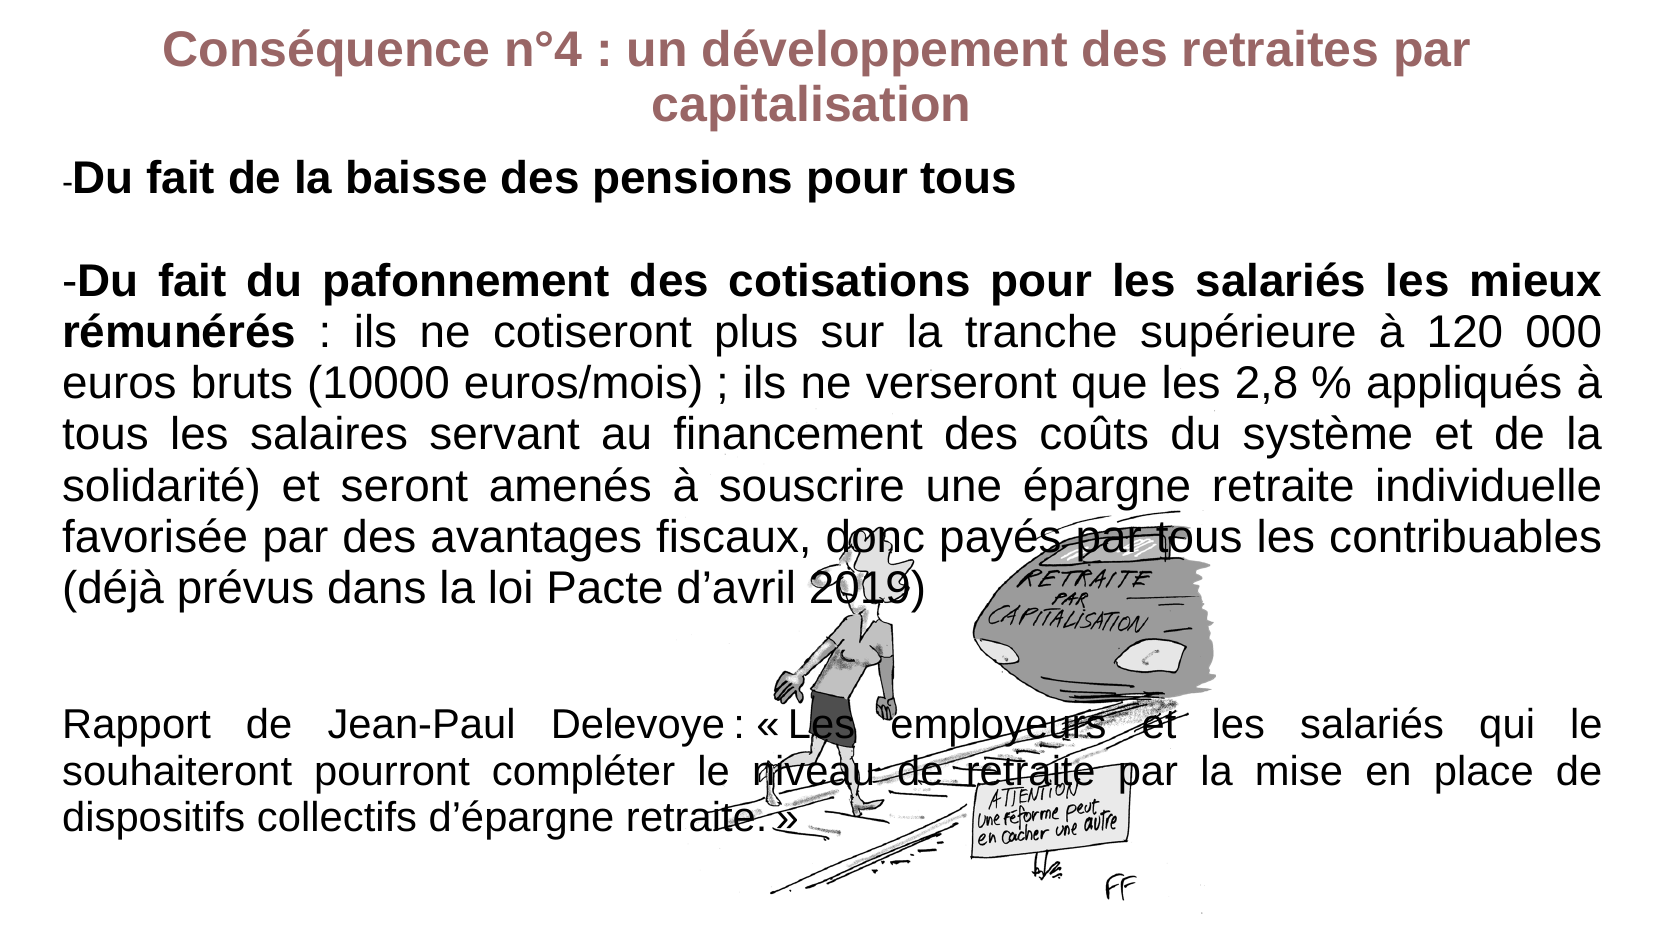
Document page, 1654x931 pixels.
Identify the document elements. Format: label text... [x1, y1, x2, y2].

title Conséquence n°4 : un développement des retraites par capitalisation [0, 20, 1636, 133]
text_box -Du fait de la baisse des pensions pour tous -Du fait du pafonnement des cotisations pour les salariés les mieux rémunérés : ils ne cotiseront plus sur la tranche supérieure à 120 000 euros bruts (10000 euros/mois) ; ils ne verseront que les 2,8 % appliqués à tous les salaires servant au financement des coûts du système et de la solidarité) et seront amenés à souscrire une épargne retraite individuelle favorisée par des avantages fiscaux, donc payés par tous les contribuables (déjà prévus dans la loi Pacte d’avril 2019) Rapport de Jean-Paul Delevoye : « Les employeurs et les salariés qui le souhaiteront pourront compléter le niveau de retraite par la mise en place de dispositifs collectifs d’épargne retraite. » [47, 144, 1619, 931]
